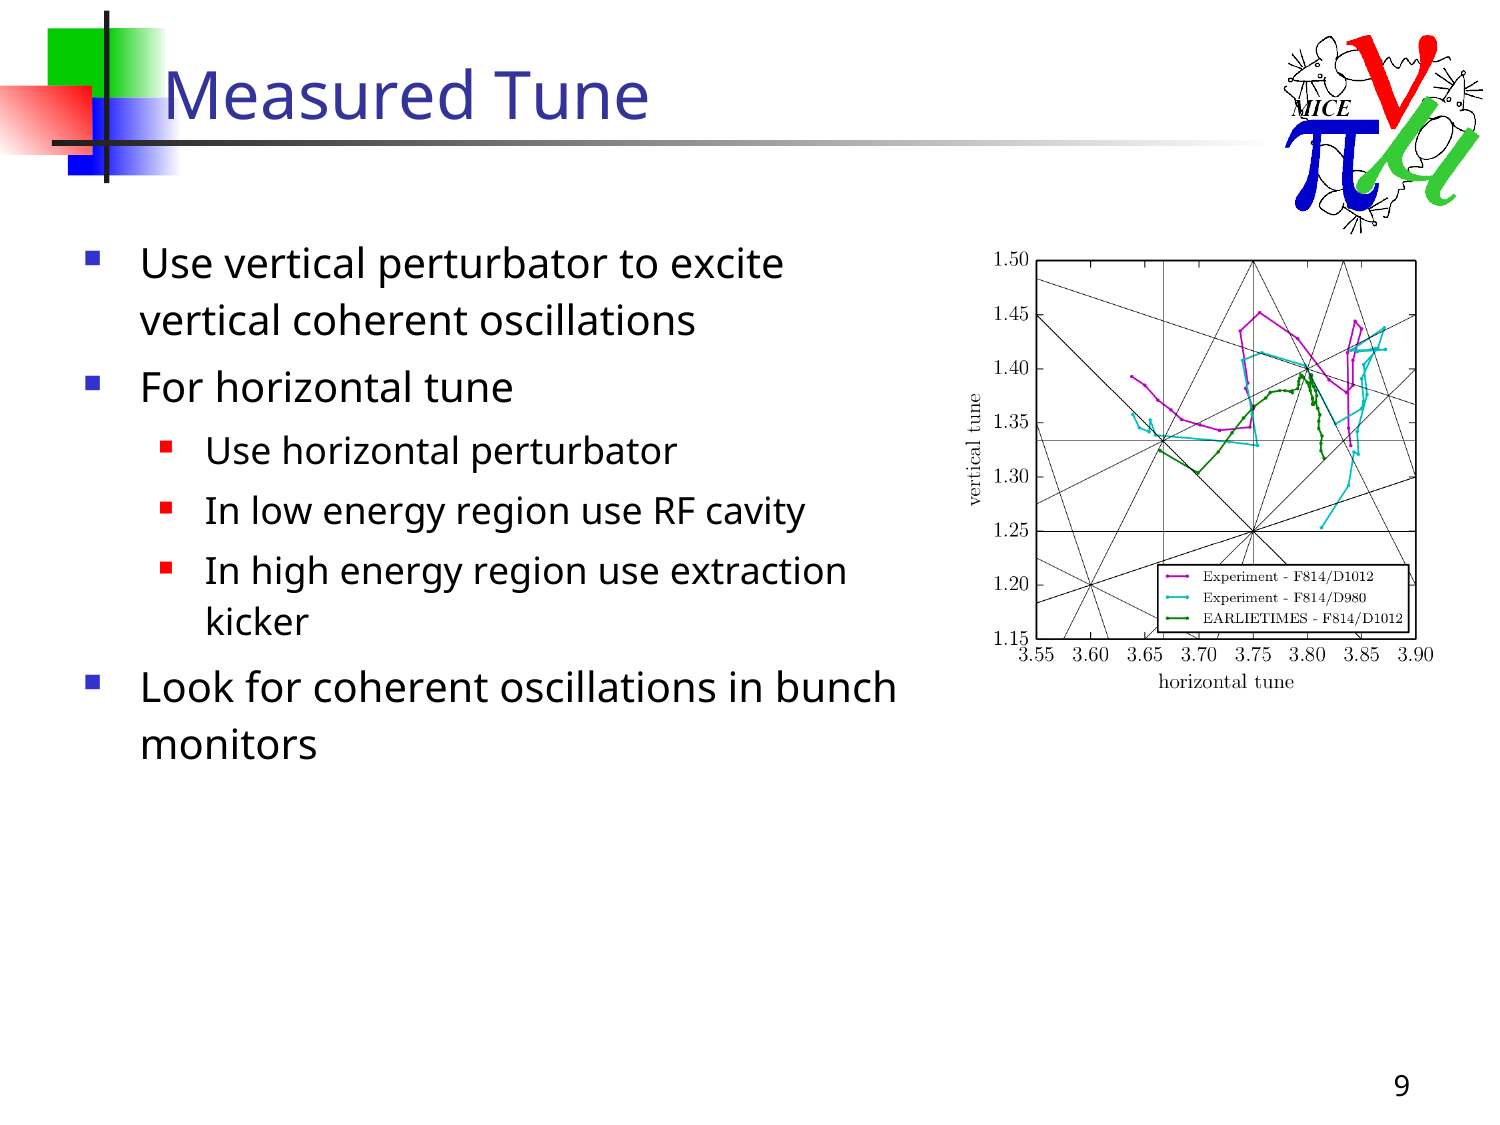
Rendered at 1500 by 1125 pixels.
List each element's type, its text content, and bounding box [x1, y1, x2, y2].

picture [944, 5, 1500, 697]
list Use vertical perturbator to excite vertical coherent oscillations For horizontal tune Use horizontal perturbator In low energy region use RF cavity In high energy region use extraction kicker Look for coherent oscillations in bunch monitors [83, 233, 916, 887]
title Measured Tune [162, 0, 1441, 188]
